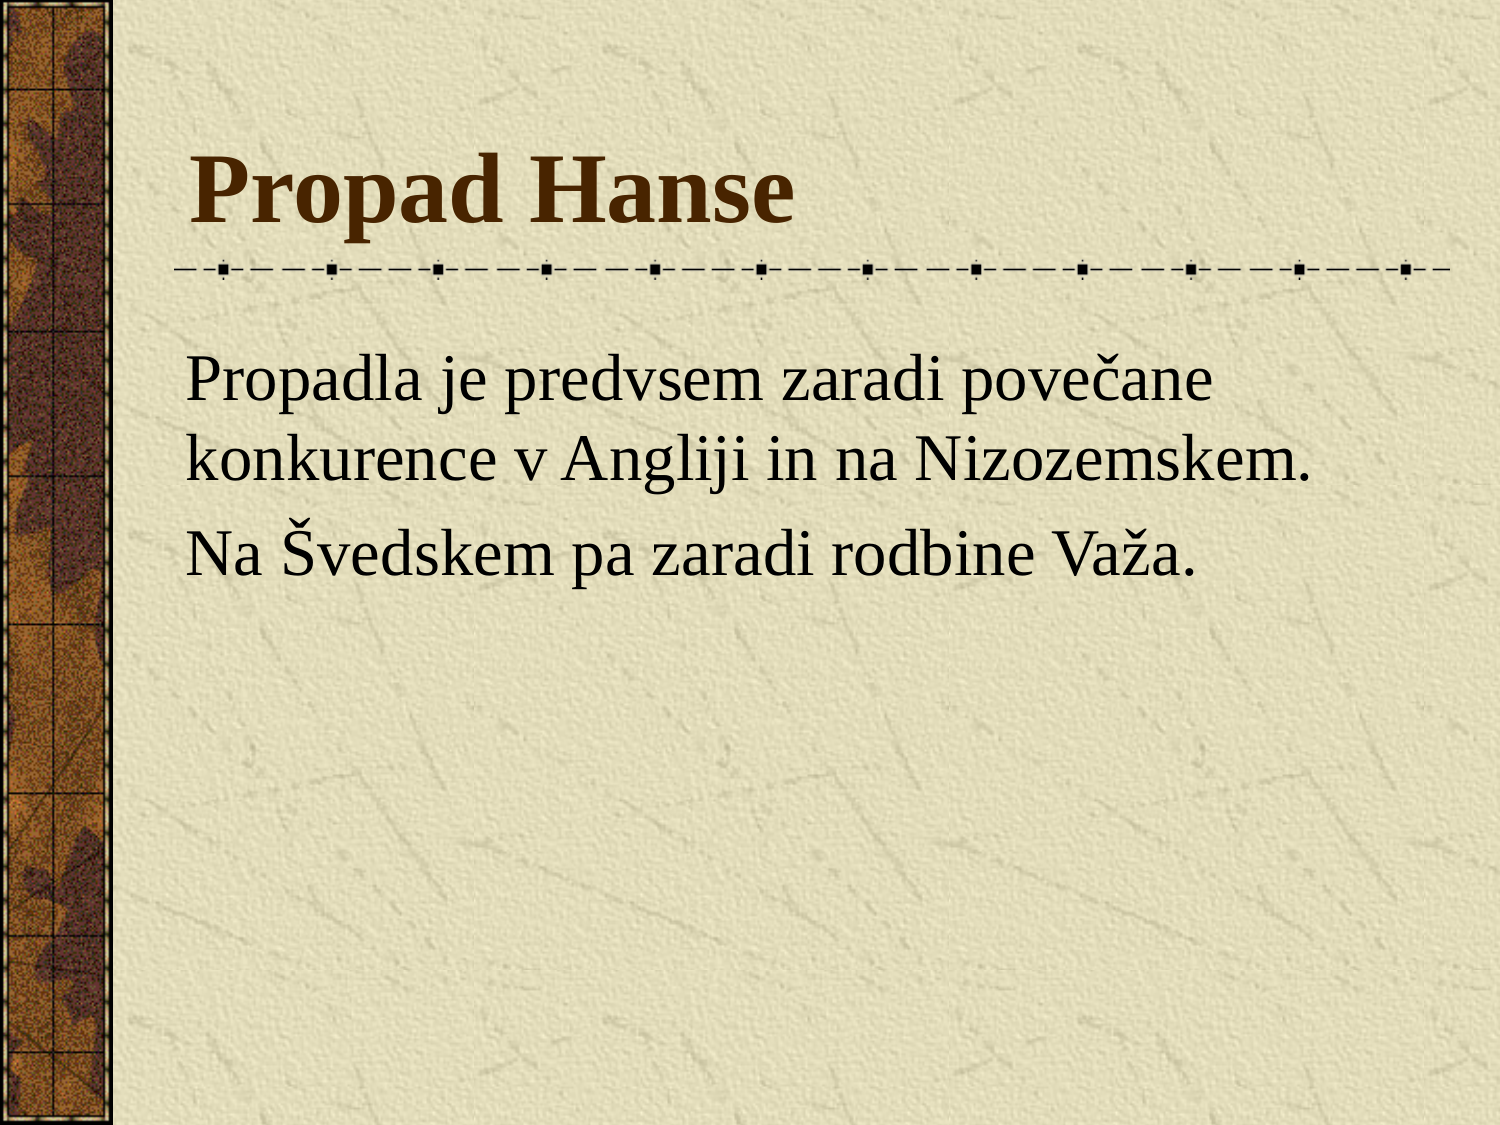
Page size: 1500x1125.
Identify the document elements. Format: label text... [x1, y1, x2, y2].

list Propadla je predvsem zaradi povečane konkurence v Angliji in na Nizozemskem. Na Švedskem pa zaradi rodbine Važa. [171, 326, 1456, 588]
title Propad Hanse [174, 150, 1450, 250]
picture [0, 0, 1500, 1125]
